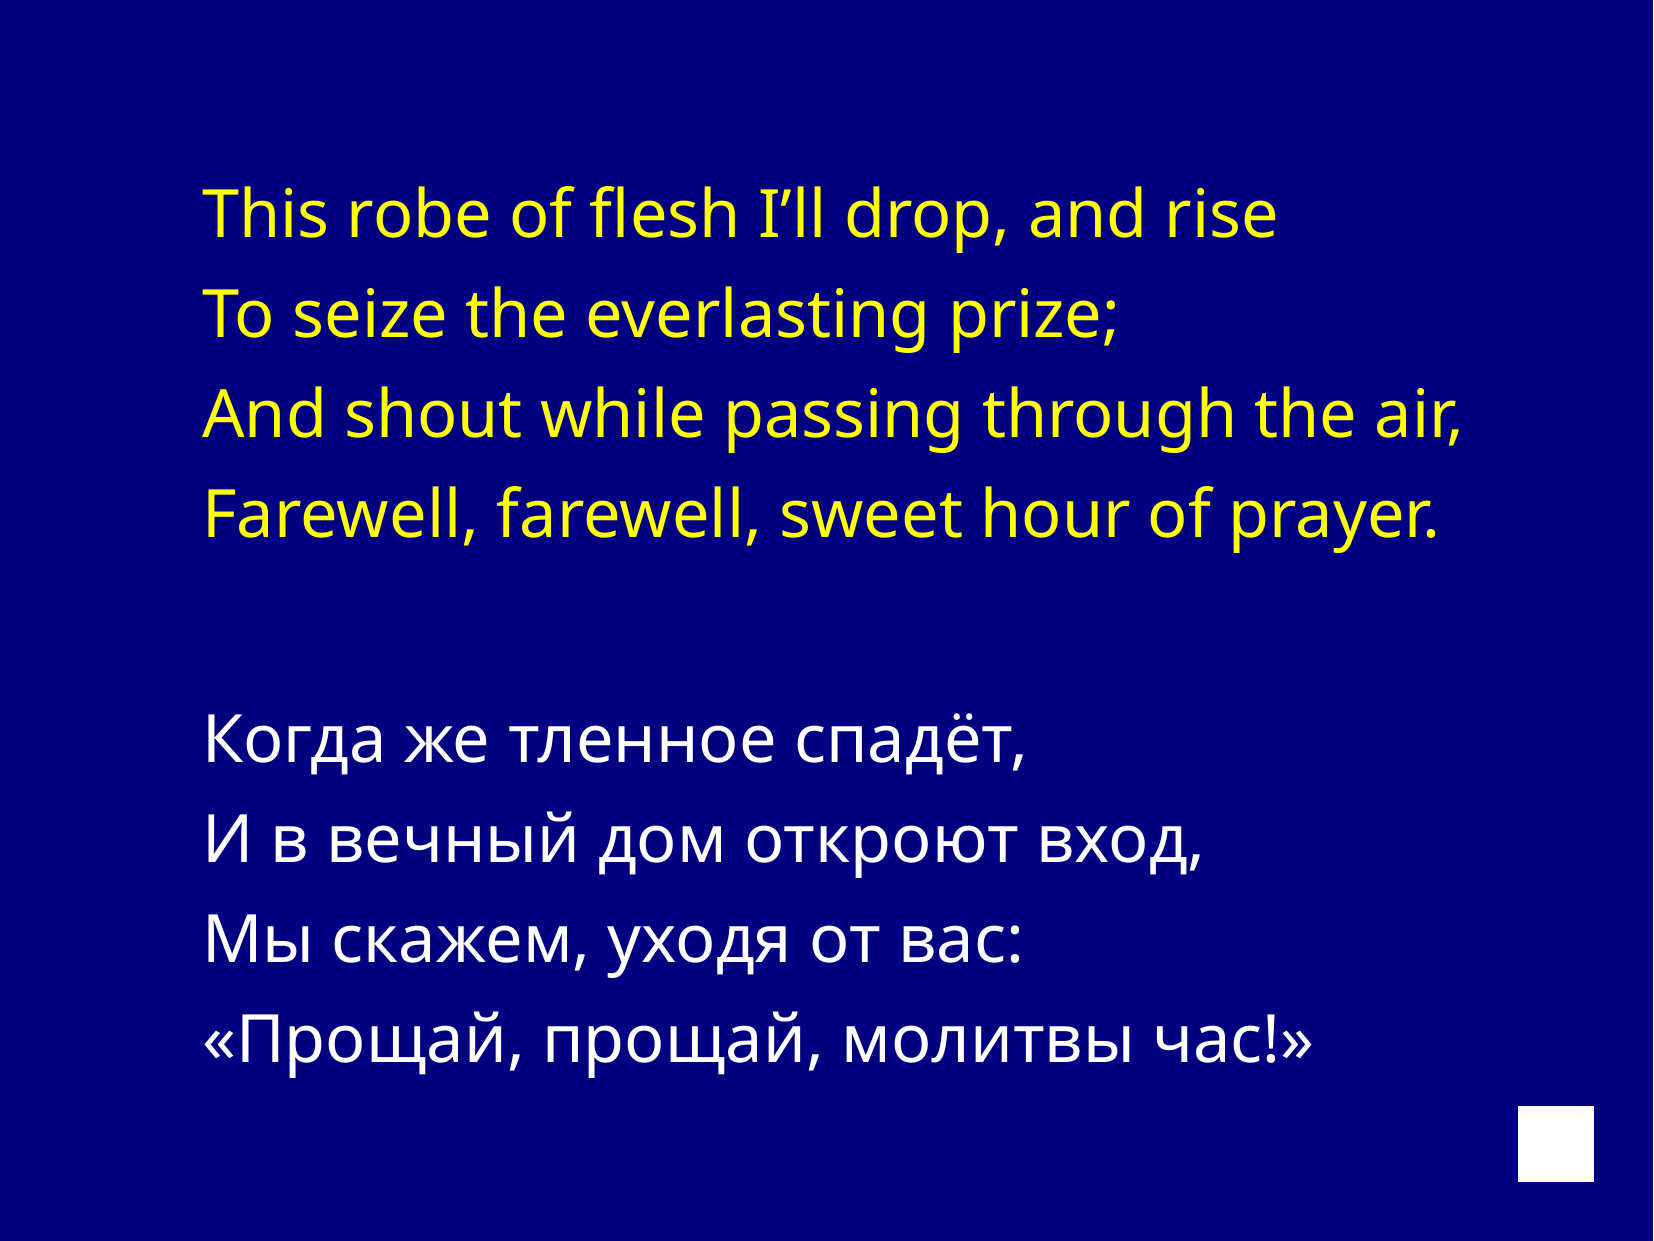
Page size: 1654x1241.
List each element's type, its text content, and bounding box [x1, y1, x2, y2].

text_box This robe of flesh I’ll drop, and rise To seize the everlasting prize; And shout while passing through the air, Farewell, farewell, sweet hour of prayer. [75, 150, 1653, 638]
text_box [1518, 1106, 1594, 1182]
text_box Когда же тленное спадёт, И в вечный дом откроют вход, Мы скажем, уходя от вас: «Прощай, прощай, молитвы час!» [75, 675, 1576, 1163]
